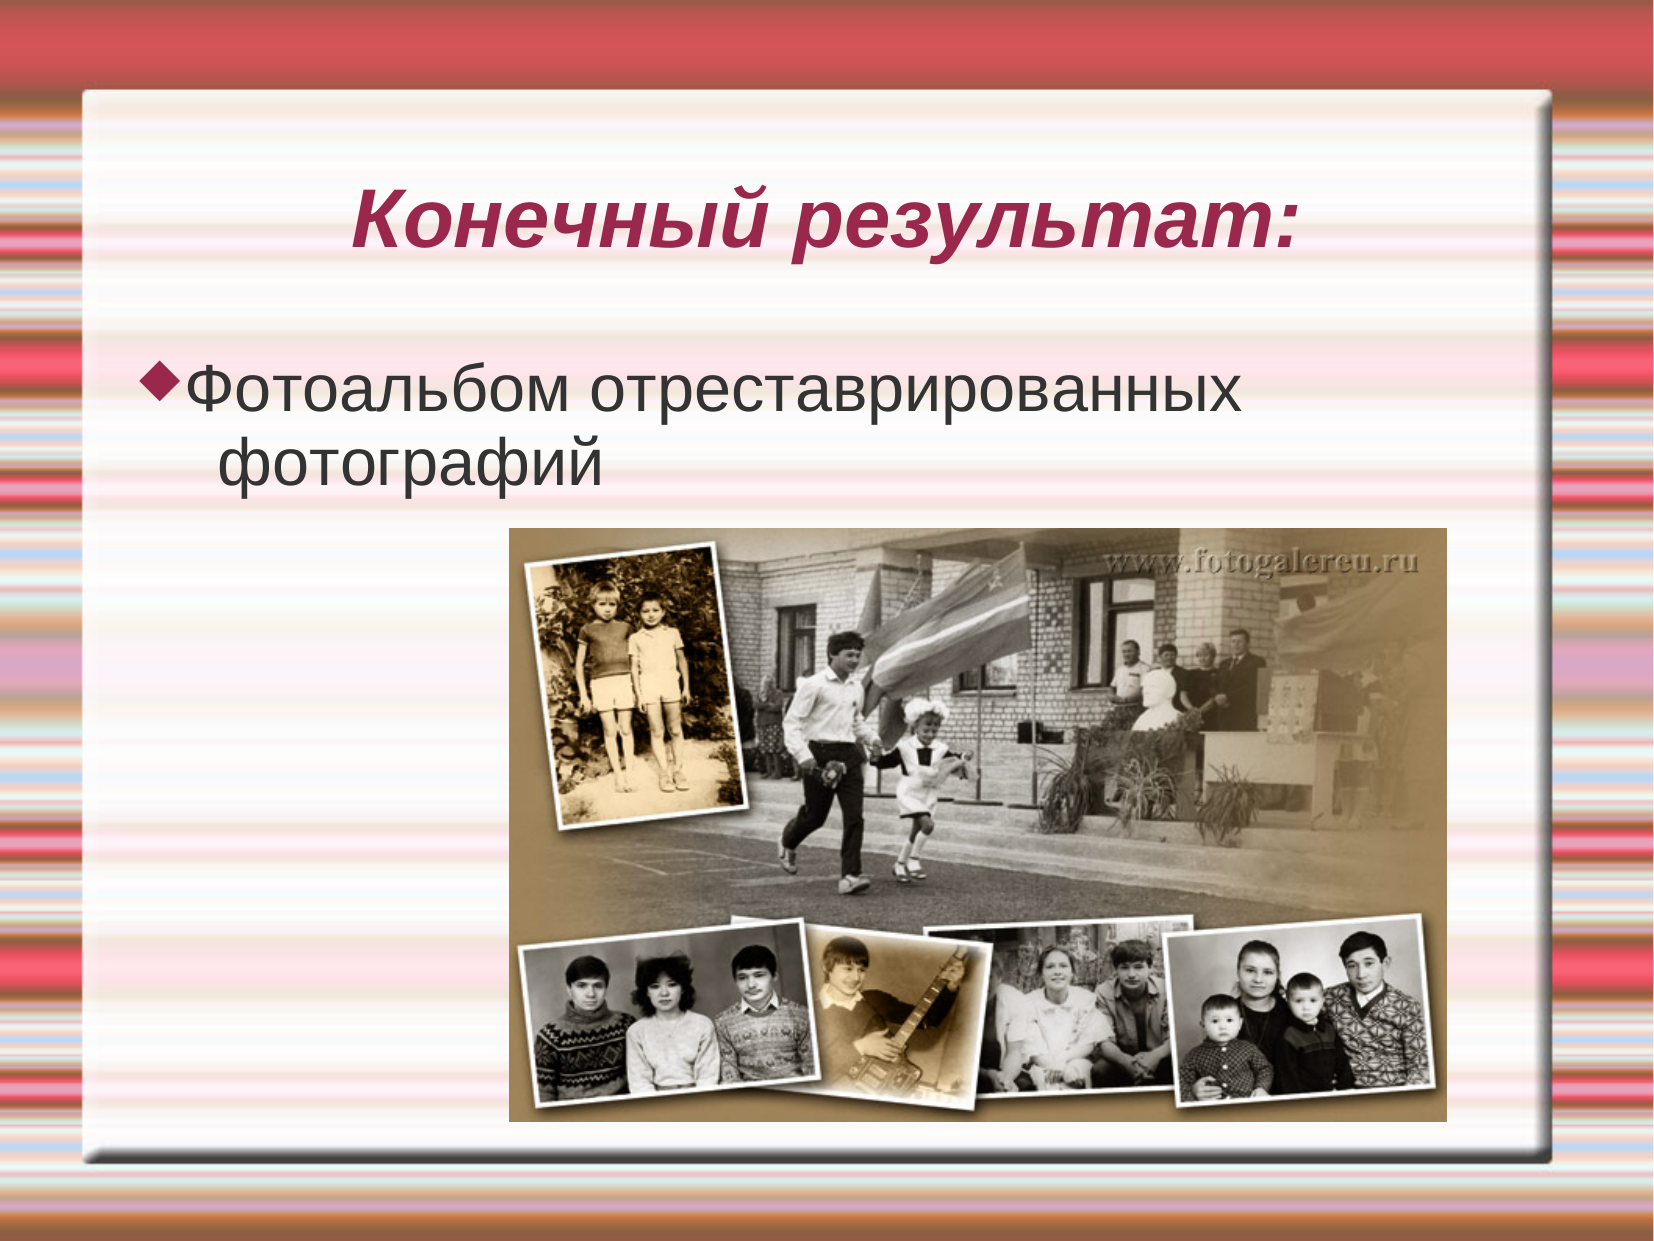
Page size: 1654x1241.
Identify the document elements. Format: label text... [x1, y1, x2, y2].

picture [0, 0, 1654, 1241]
list Фотоальбом отреставрированных фотографий [134, 350, 1516, 1132]
title Конечный результат: [121, 114, 1534, 322]
